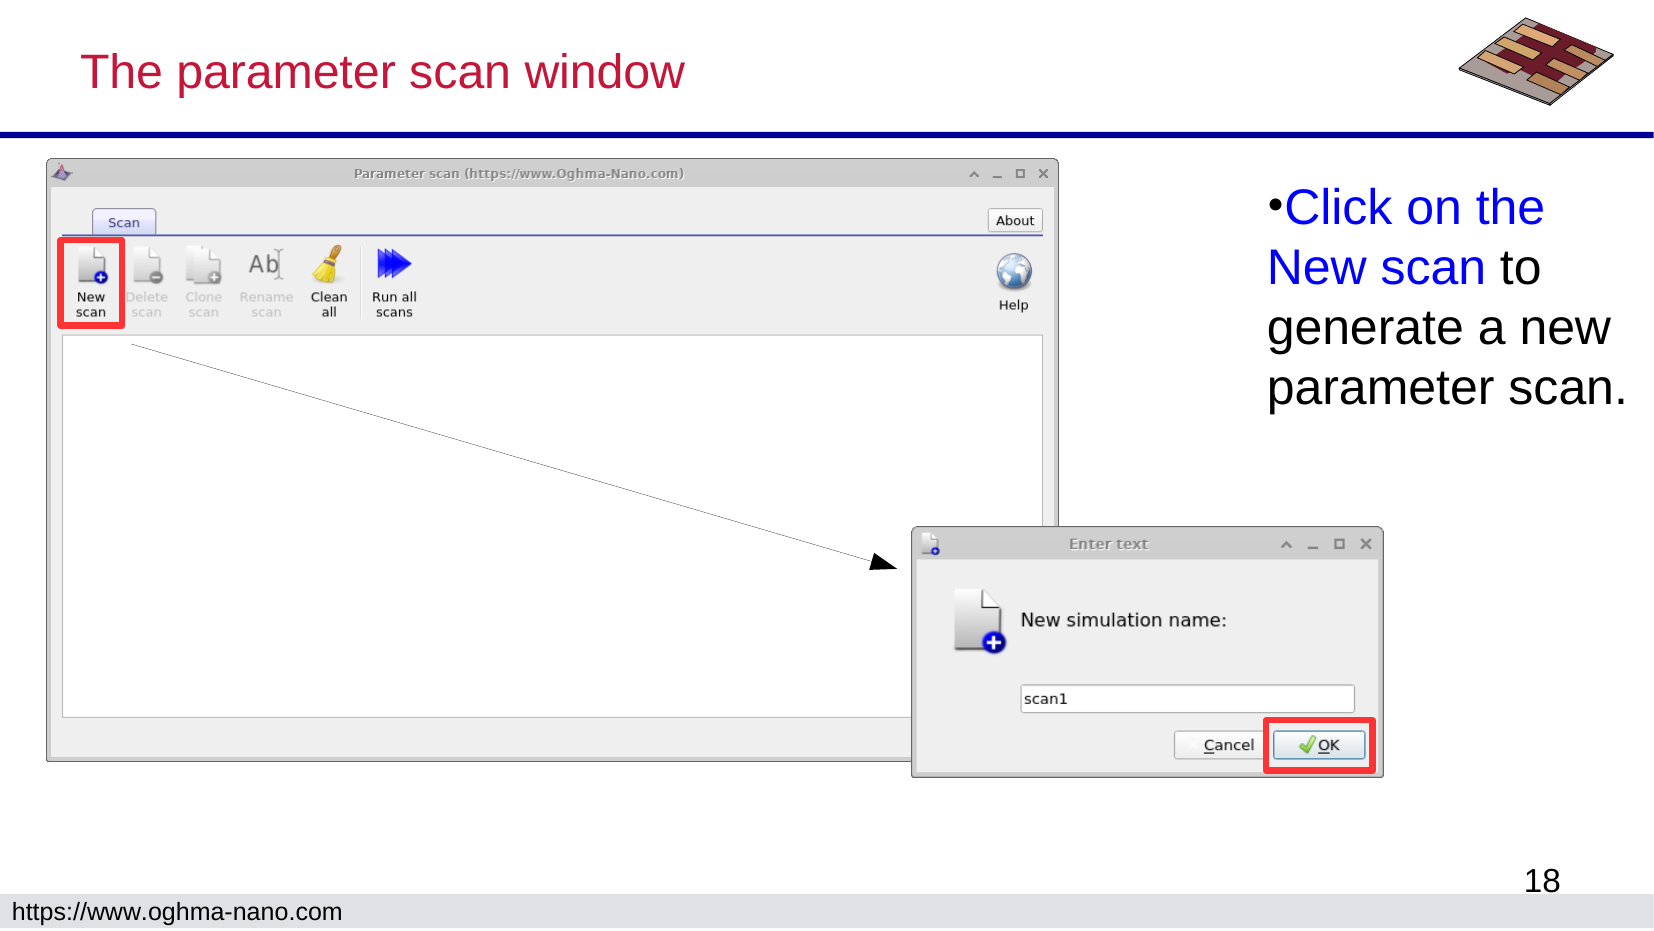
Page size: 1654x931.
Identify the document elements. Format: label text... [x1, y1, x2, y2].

text_box Click on the New scan to generate a new parameter scan. [1252, 166, 1651, 713]
title The parameter scan window [65, 28, 1430, 116]
text_box <number> [1509, 852, 1654, 911]
picture [46, 158, 1384, 778]
